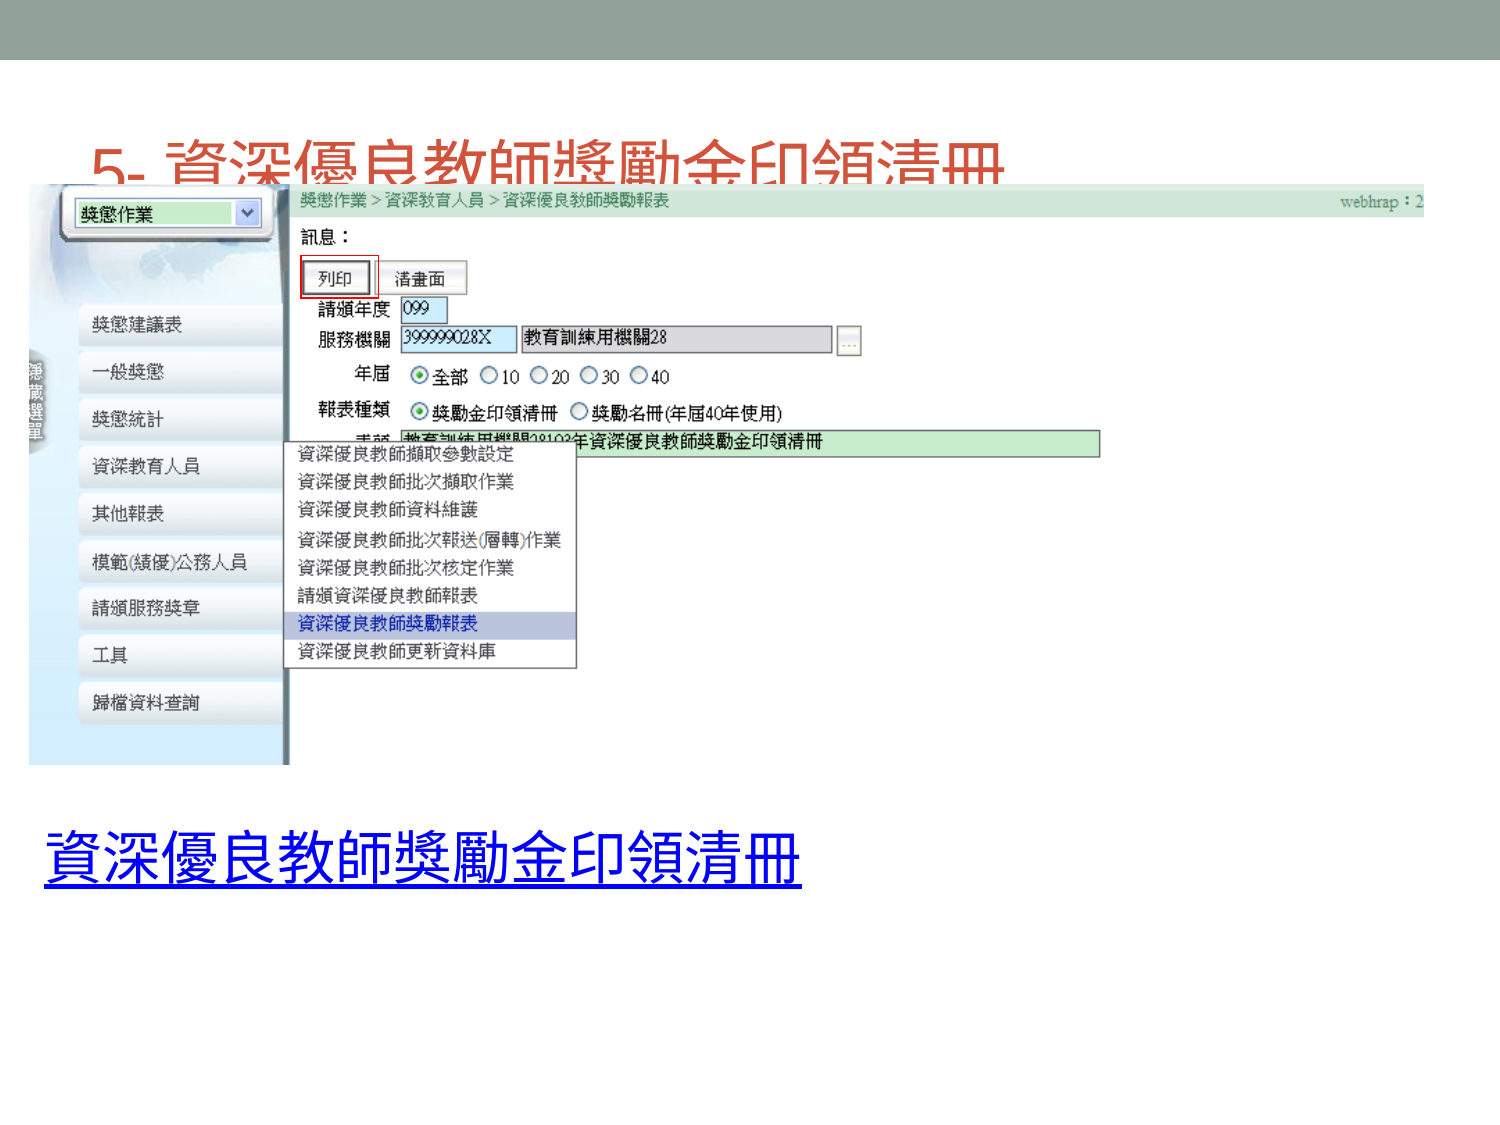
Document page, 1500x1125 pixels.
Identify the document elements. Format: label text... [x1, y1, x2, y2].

title 5-資深優良教師獎勵金印領清冊 [75, 87, 1425, 250]
picture [29, 184, 1424, 765]
list 資深優良教師獎勵金印領清冊 [29, 814, 1442, 977]
